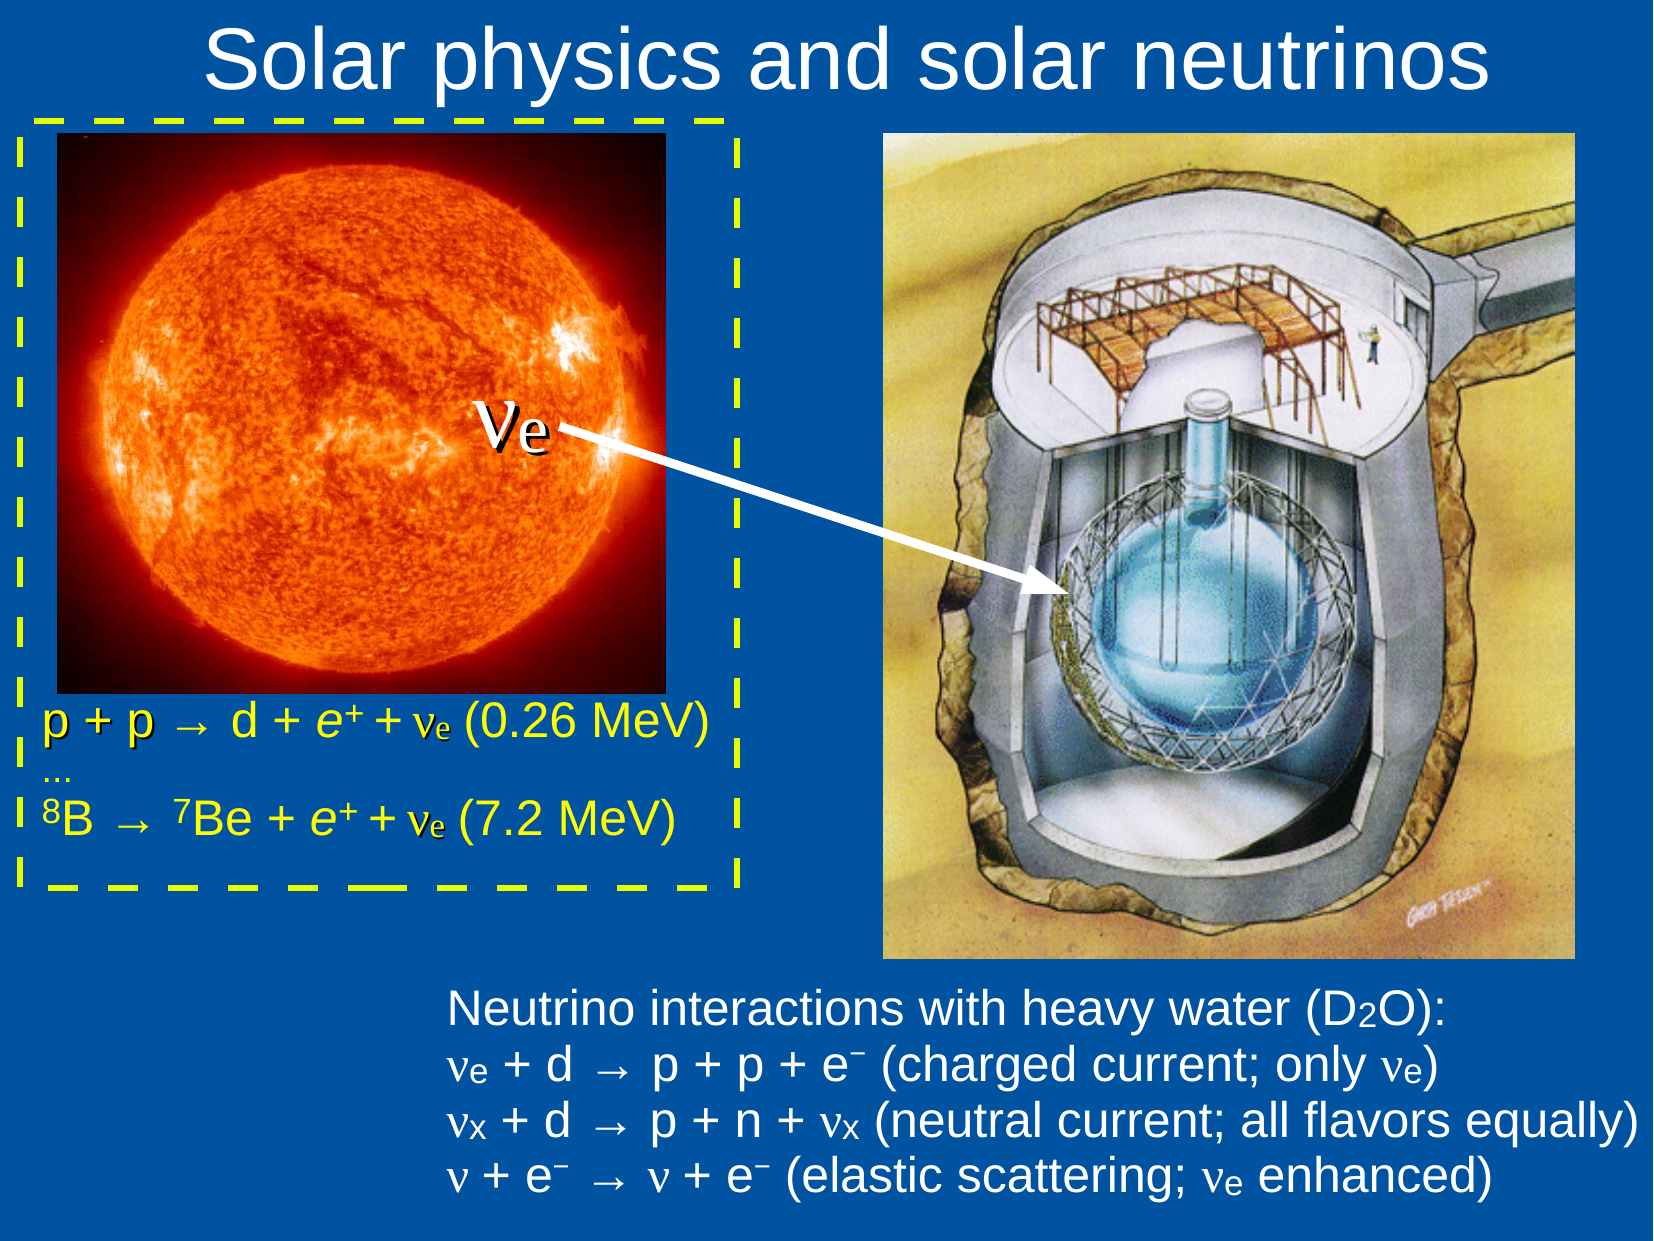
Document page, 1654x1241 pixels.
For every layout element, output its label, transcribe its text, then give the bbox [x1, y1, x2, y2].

text_box Neutrino interactions with heavy water (D2O): νe + d → p + p + e− (charged current; only νe) νx + d → p + n + νx (neutral current; all flavors equally) ν + e− → ν + e− (elastic scattering; νe enhanced) [428, 969, 1653, 1241]
picture [57, 133, 666, 684]
text_box νe [457, 351, 642, 501]
picture [883, 133, 1575, 959]
text_box p + p → d + e+ + νe (0.26 MeV) ... 8B → 7Be + e+ + νe (7.2 MeV) [26, 684, 743, 937]
text_box Solar physics and solar neutrinos [83, 0, 1612, 119]
